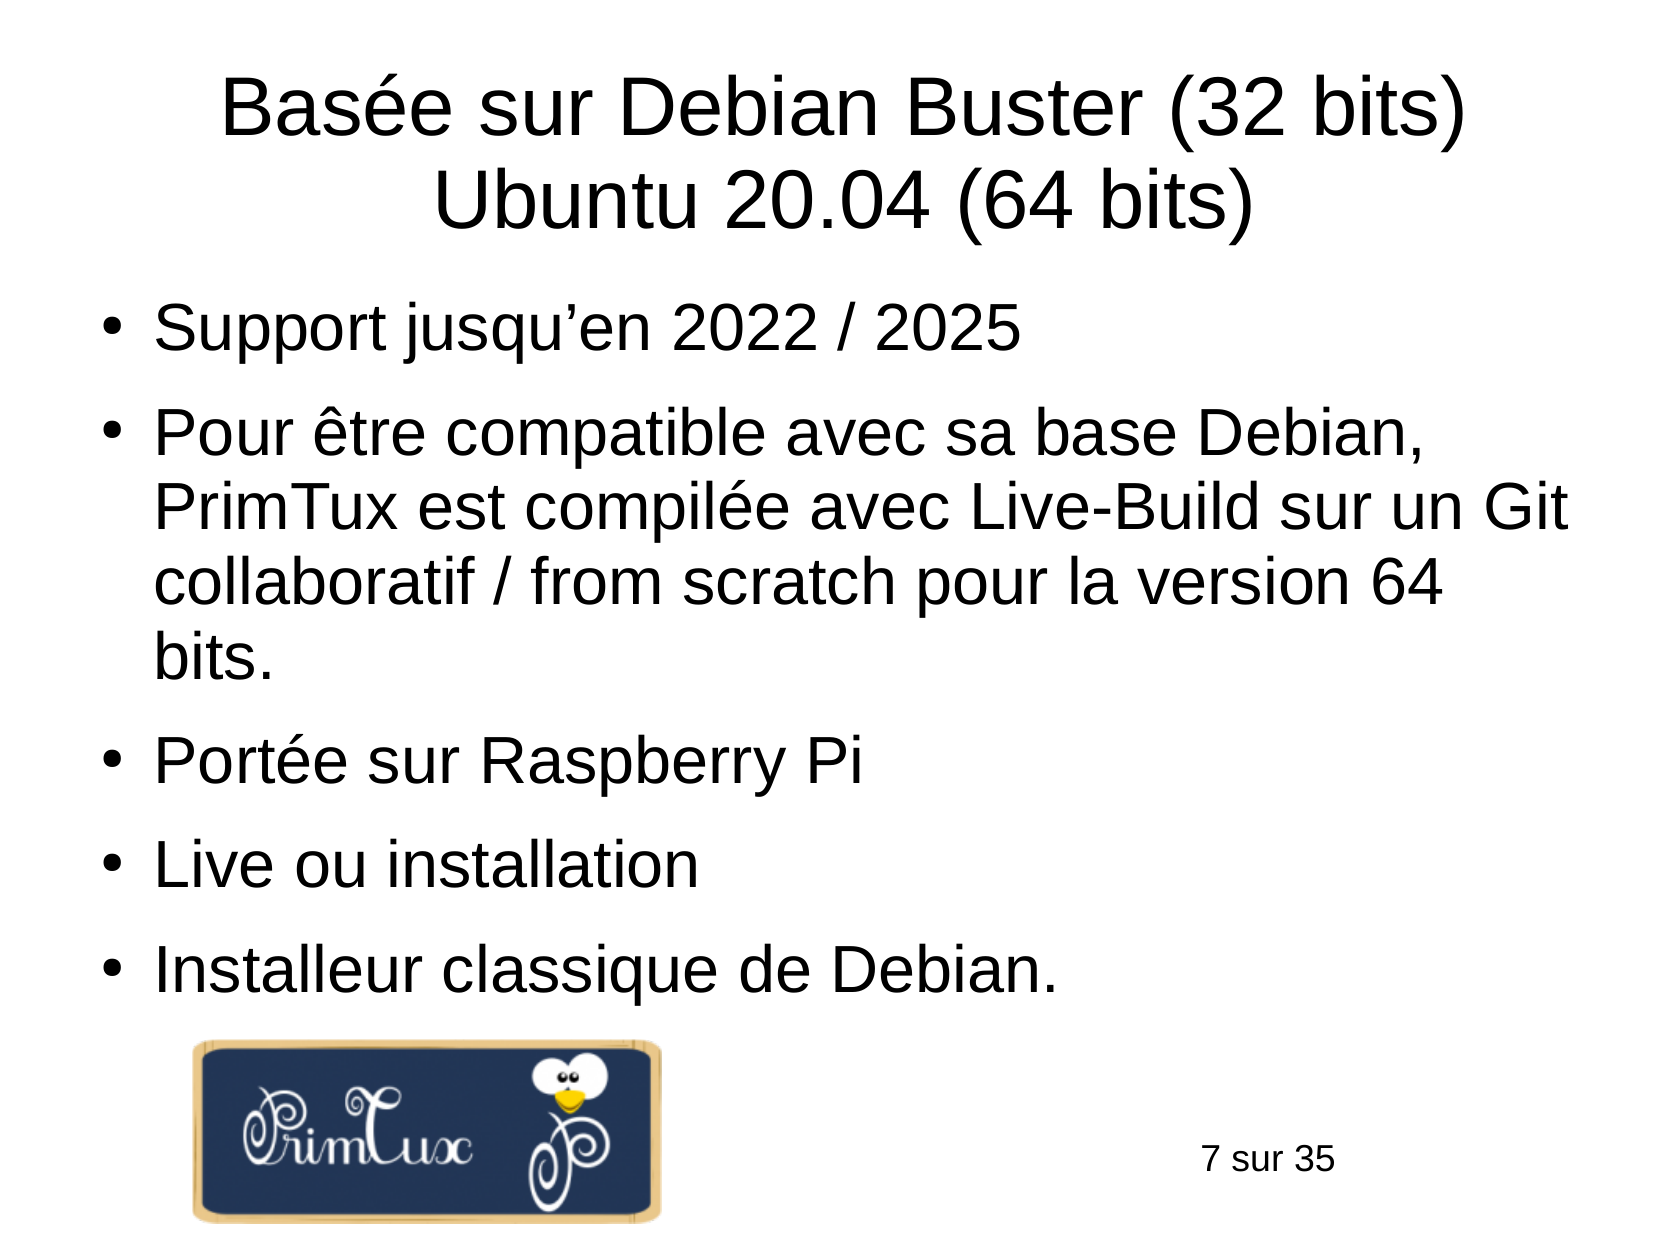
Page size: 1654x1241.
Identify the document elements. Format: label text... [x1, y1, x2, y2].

picture [192, 1039, 662, 1224]
list Support jusqu’en 2022 / 2025 Pour être compatible avec sa base Debian, PrimTux est compilée avec Live-Build sur un Git collaboratif / from scratch pour la version 64 bits. Portée sur Raspberry Pi Live ou installation Installeur classique de Debian. [82, 290, 1571, 1010]
title Basée sur Debian Buster (32 bits) Ubuntu 20.04 (64 bits) [82, 49, 1571, 257]
